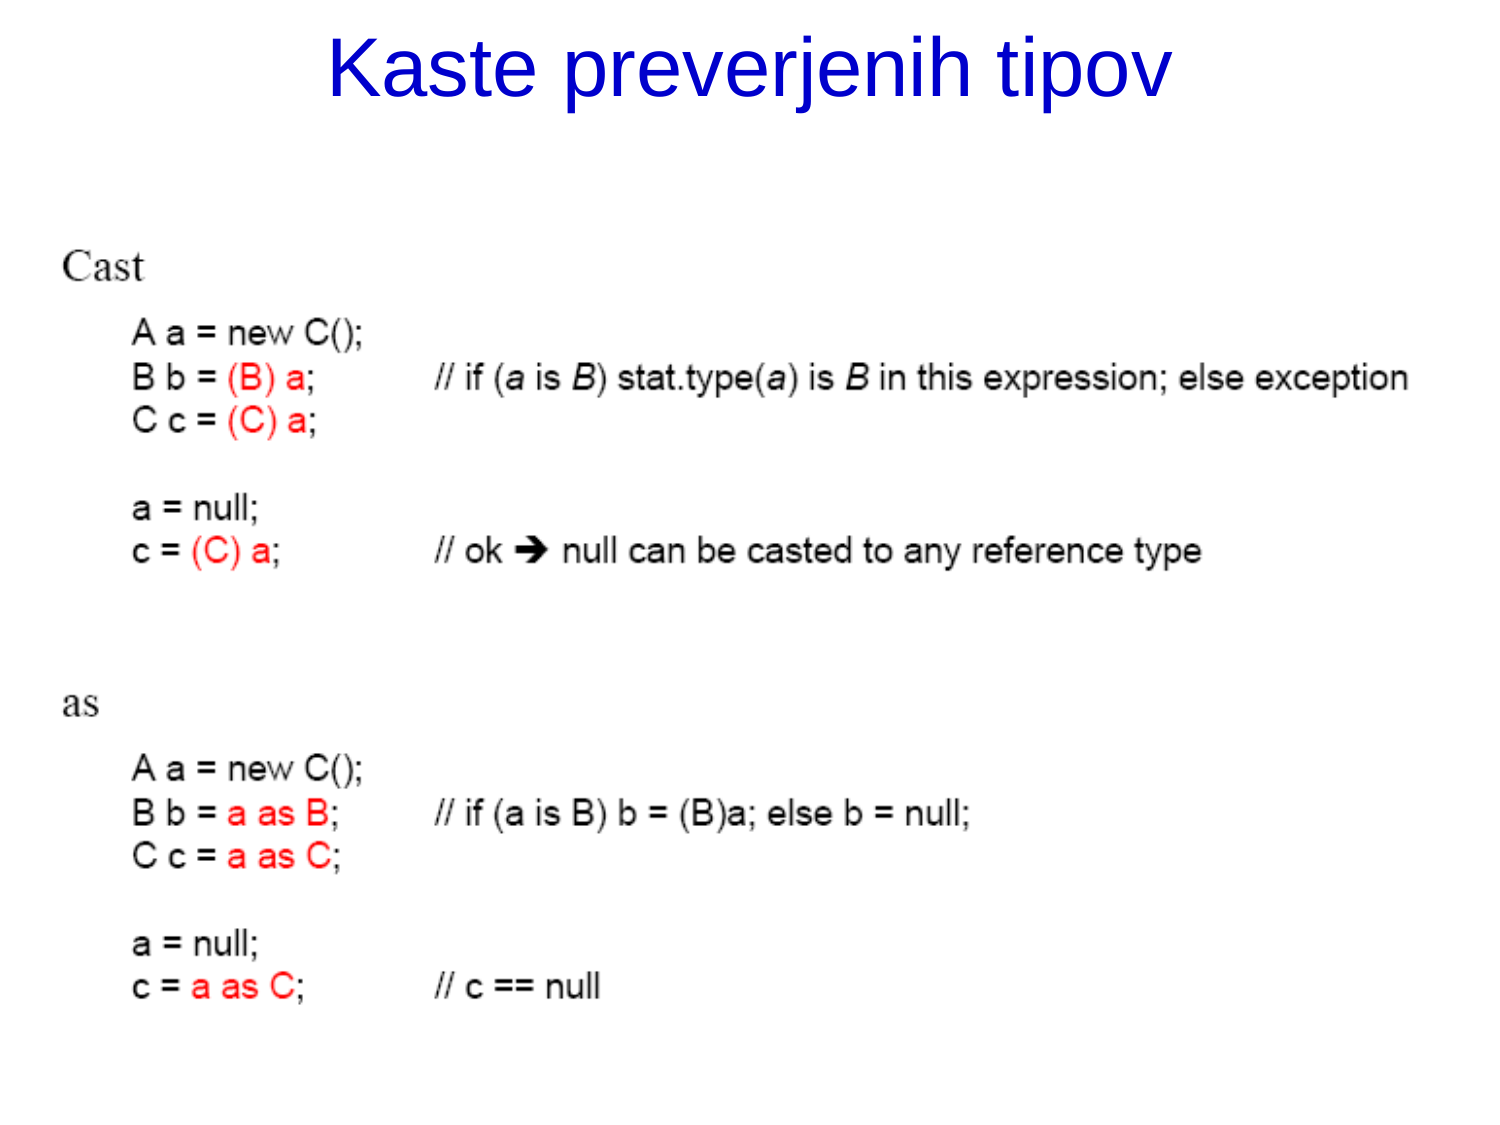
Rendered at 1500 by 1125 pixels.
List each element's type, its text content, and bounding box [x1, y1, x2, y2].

title Kaste preverjenih tipov [112, 0, 1388, 126]
picture [29, 223, 1459, 1038]
